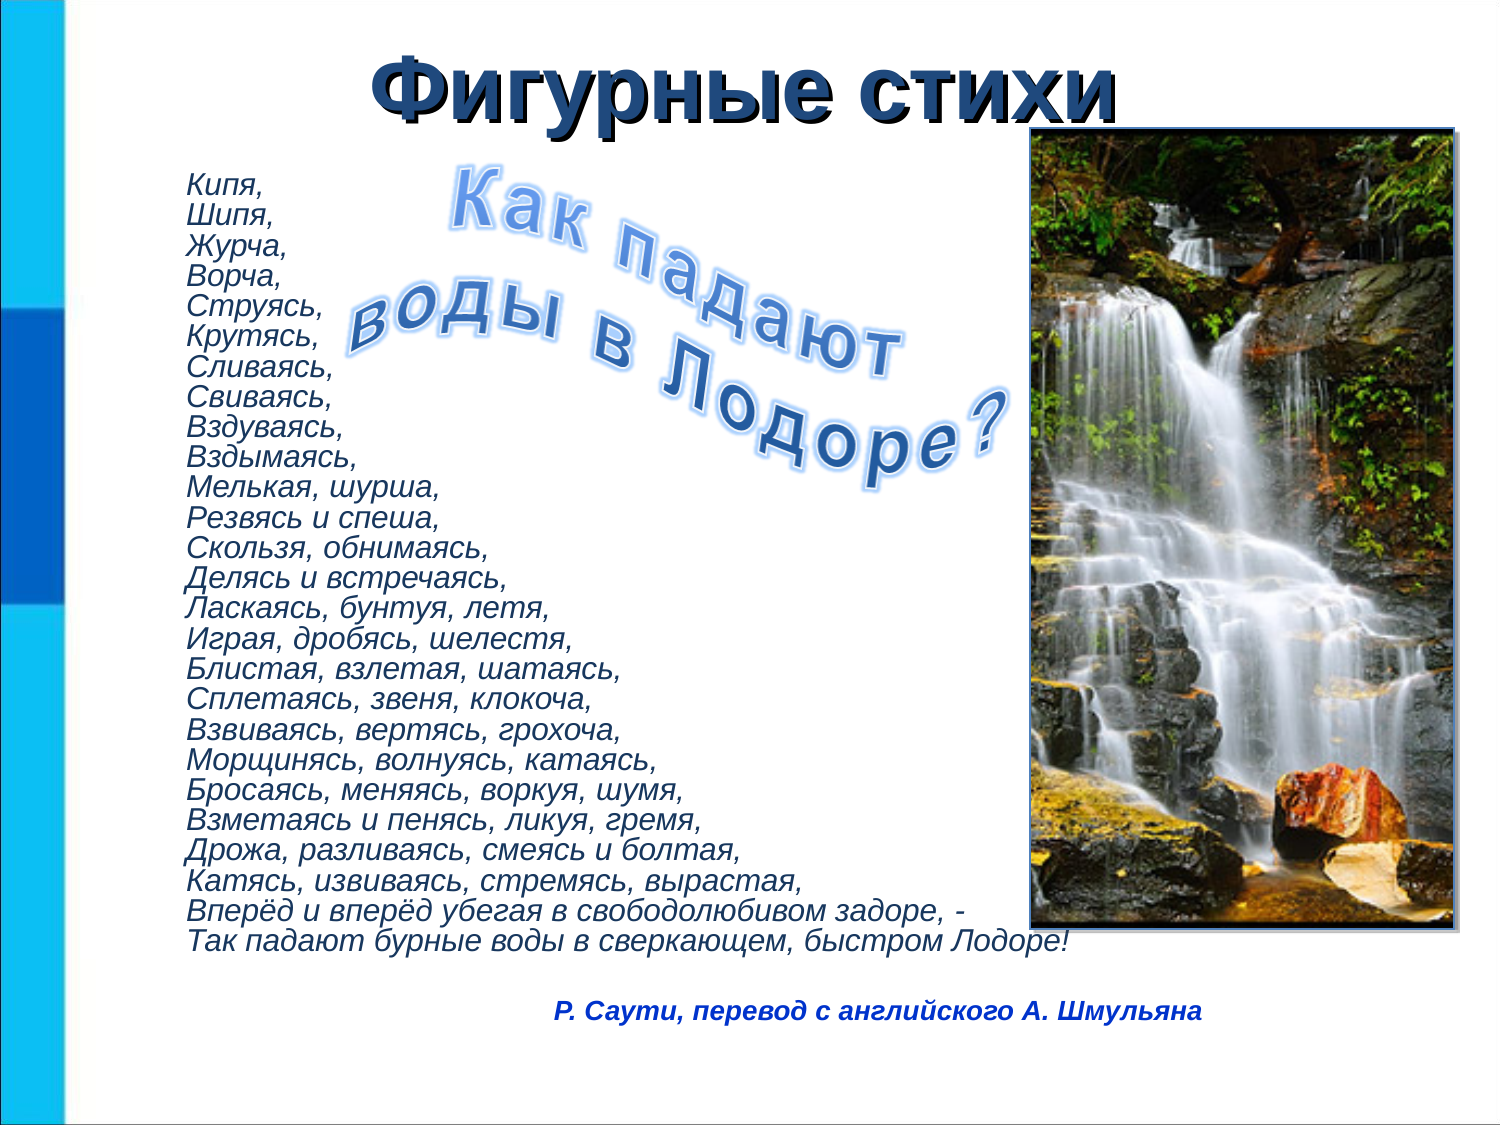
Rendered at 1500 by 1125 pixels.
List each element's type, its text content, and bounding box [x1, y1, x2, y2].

title Фигурные стихи [117, 30, 1372, 135]
list Кипя, Шипя, Журча, Ворча, Струясь, Крутясь, Сливаясь, Свиваясь, Вздуваясь, Вздымаясь, Мелькая, шурша, Резвясь и спеша, Скользя, обнимаясь, Делясь и встречаясь, Ласкаясь, бунтуя, летя, Играя, дробясь, шелестя, Блистая, взлетая, шатаясь, Сплетаясь, звеня, клокоча, Взвиваясь, вертясь, грохоча, Морщинясь, волнуясь, катаясь, Бросаясь, меняясь, воркуя, шумя, Взметаясь и пенясь, ликуя, гремя, Дрожа, разливаясь, смеясь и болтая, Катясь, извиваясь, стремясь, вырастая, Вперёд и вперёд убегая в свободолюбивом задоре, - Так падают бурные воды в сверкающем, быстром Лодоре! Р. Саути, перевод с английского А. Шмульяна [171, 163, 1219, 1070]
picture [0, 0, 1500, 1125]
